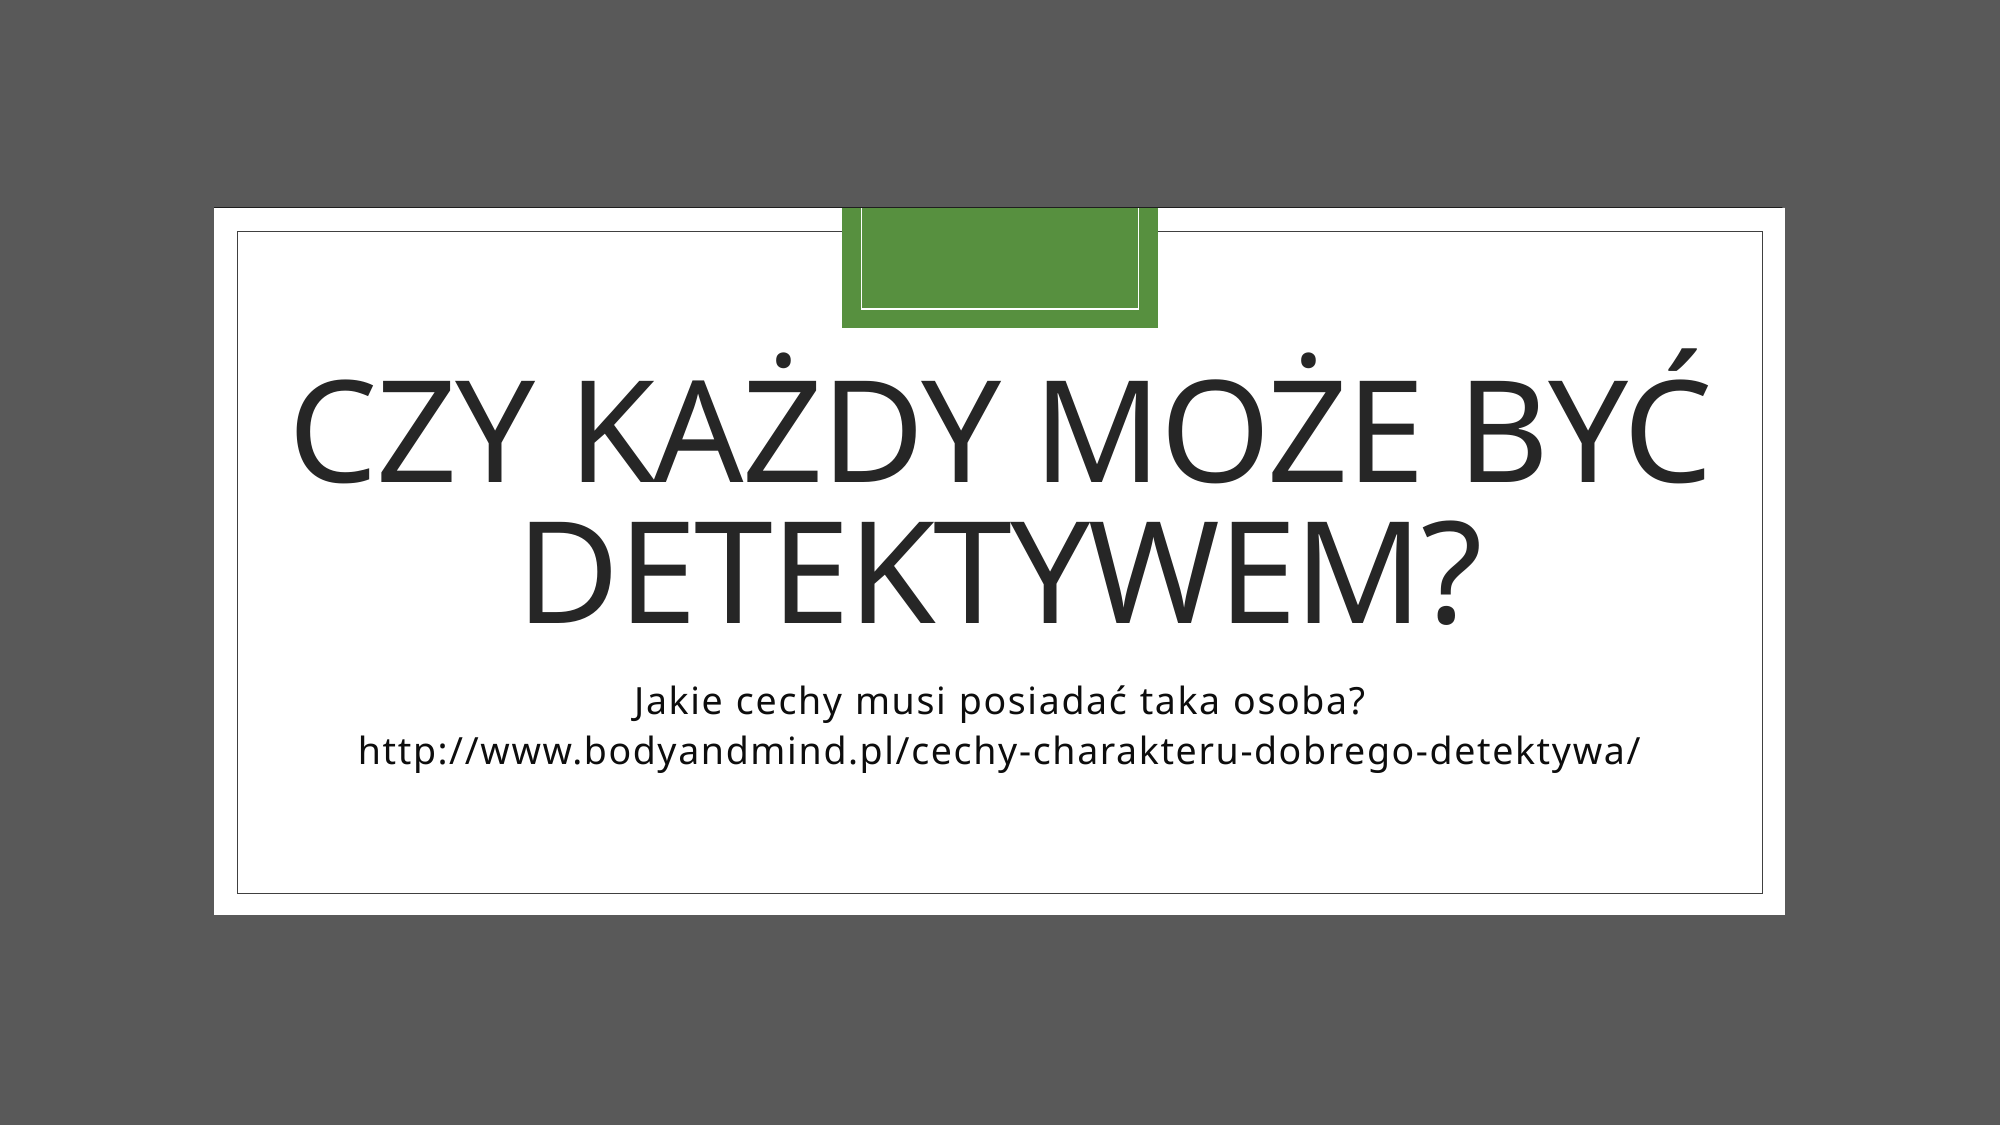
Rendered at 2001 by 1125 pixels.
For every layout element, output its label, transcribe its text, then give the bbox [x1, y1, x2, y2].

title Czy każdy może być detektywem? [267, 356, 1733, 664]
subtitle Jakie cechy musi posiadać taka osoba? http://www.bodyandmind.pl/cechy-charakteru-dobrego-detektywa/ [267, 664, 1734, 844]
